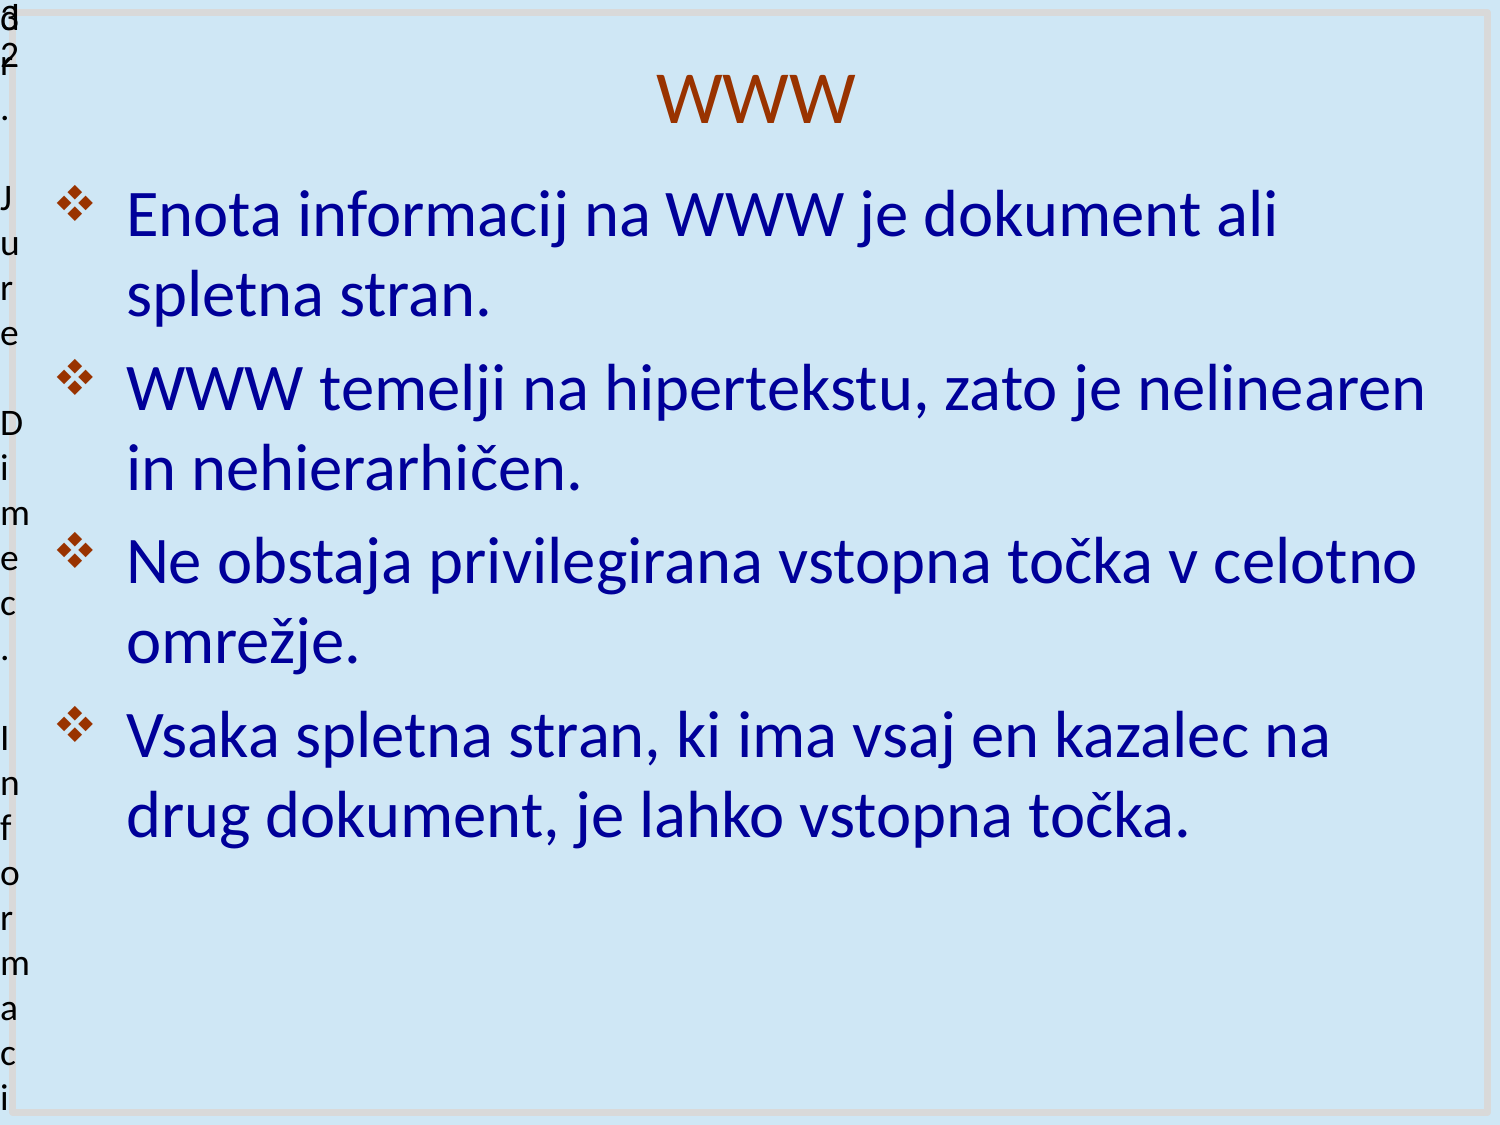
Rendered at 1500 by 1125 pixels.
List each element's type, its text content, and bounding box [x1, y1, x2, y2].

list Enota informacij na WWW je dokument ali spletna stran. WWW temelji na hipertekstu, zato je nelinearen in nehierarhičen. Ne obstaja privilegirana vstopna točka v celotno omrežje. Vsaka spletna stran, ki ima vsaj en kazalec na drug dokument, je lahko vstopna točka. [37, 162, 1475, 1050]
title WWW [37, 37, 1475, 150]
